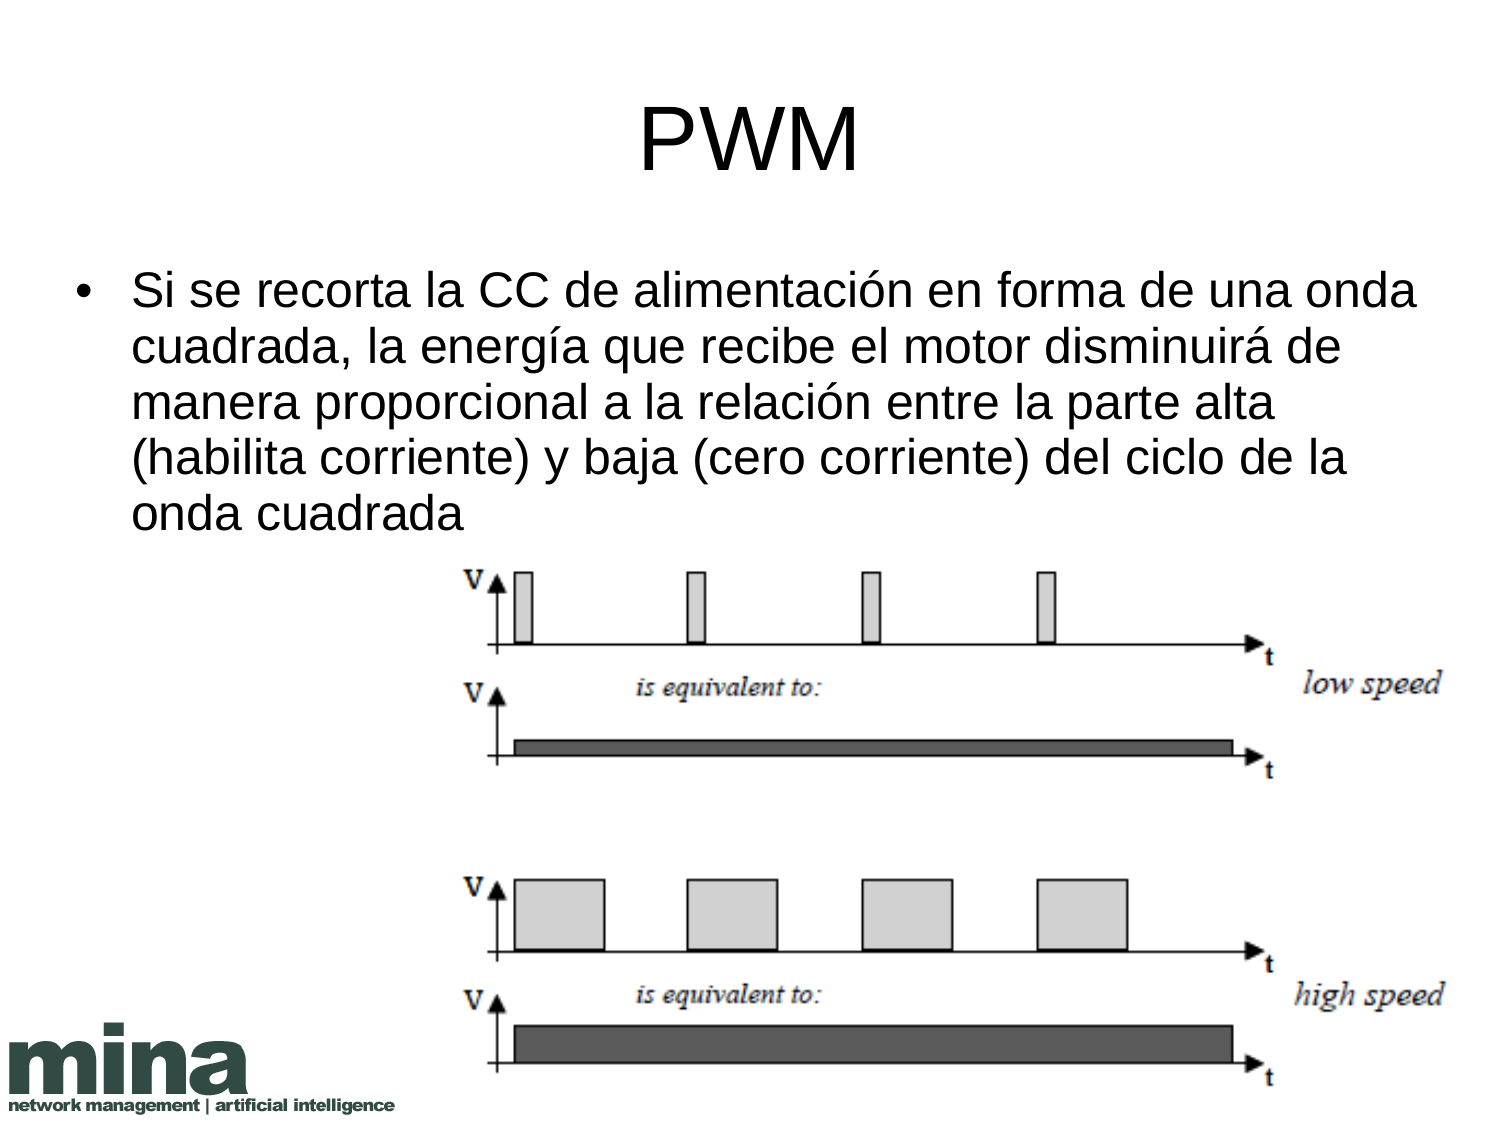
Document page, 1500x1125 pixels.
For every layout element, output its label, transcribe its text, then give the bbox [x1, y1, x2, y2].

picture [0, 1016, 402, 1119]
list Si se recorta la CC de alimentación en forma de una onda cuadrada, la energía que recibe el motor disminuirá de manera proporcional a la relación entre la parte alta (habilita corriente) y baja (cero corriente) del ciclo de la onda cuadrada [75, 262, 1426, 1006]
title PWM [75, 45, 1426, 233]
picture [442, 546, 1455, 1093]
